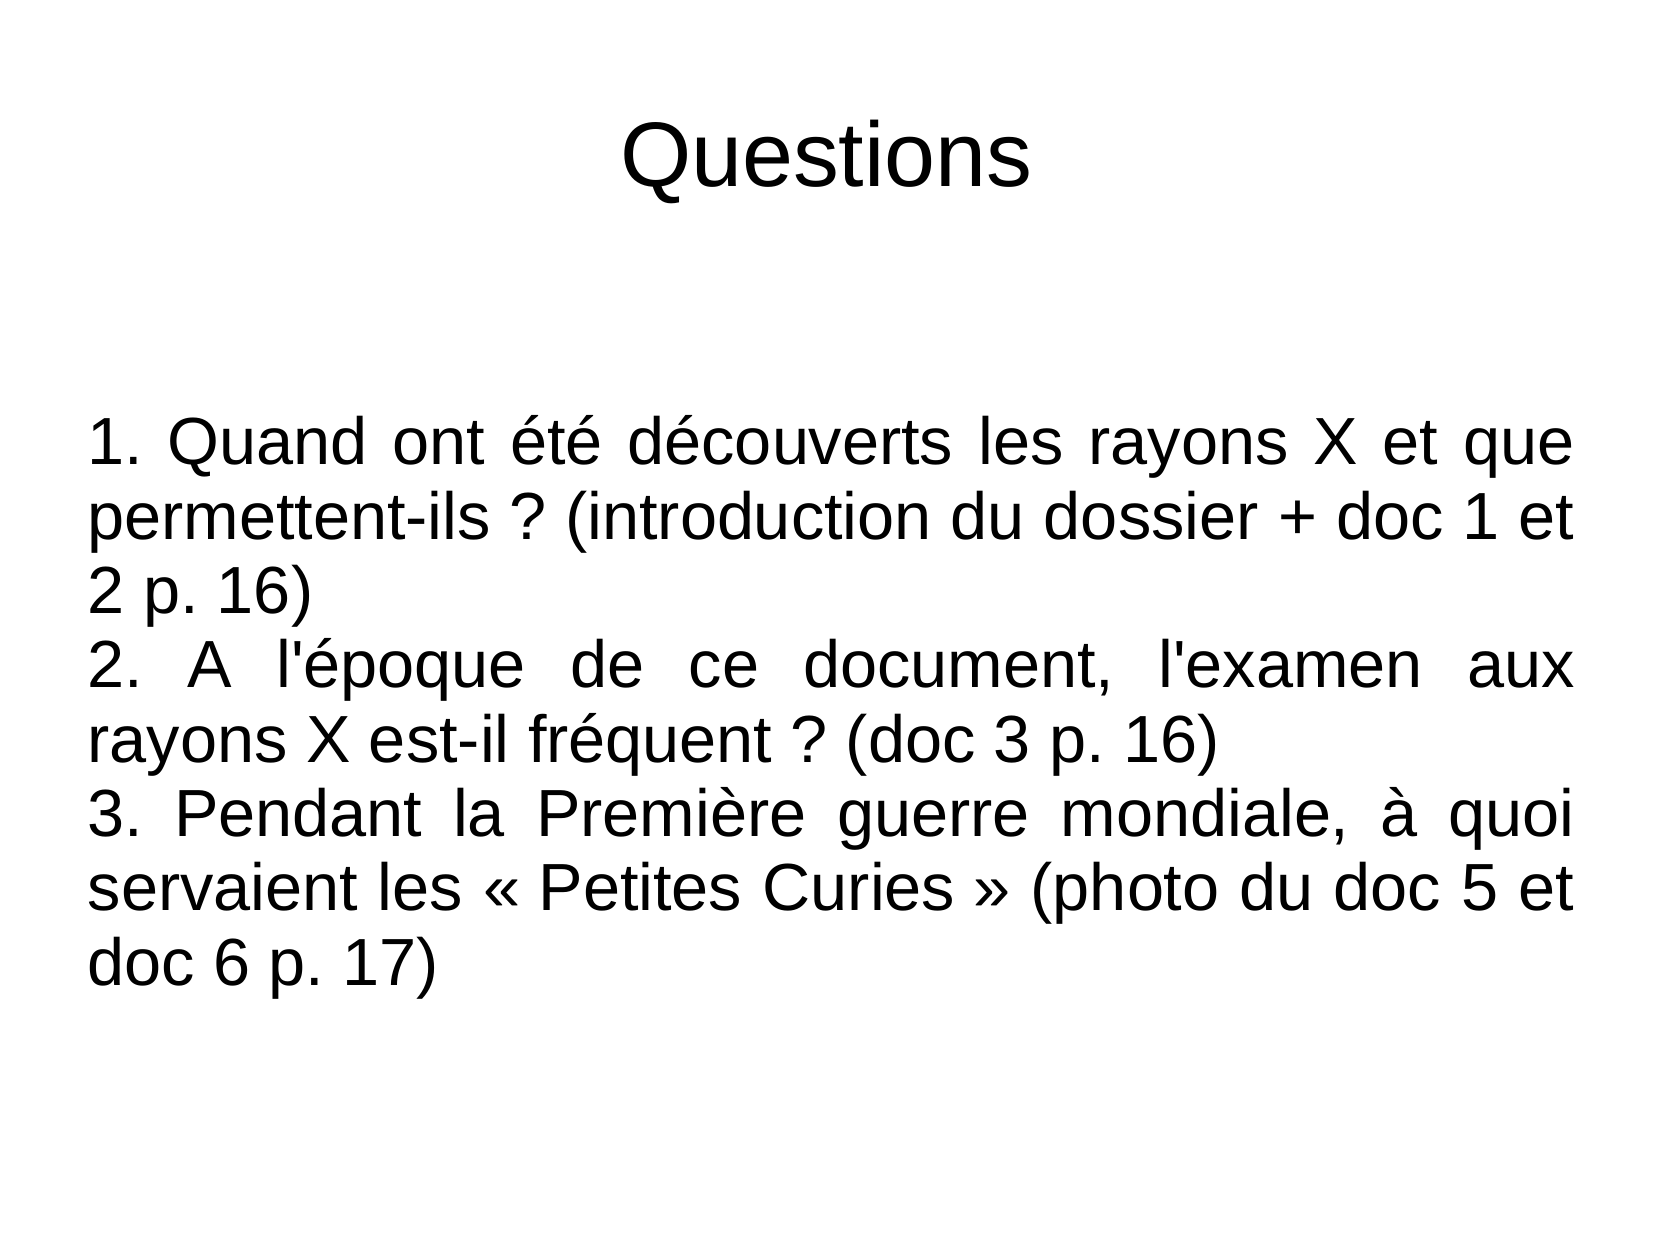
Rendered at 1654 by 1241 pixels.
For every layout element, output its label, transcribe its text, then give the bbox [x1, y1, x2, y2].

text_box 1. Quand ont été découverts les rayons X et que permettent-ils ? (introduction du dossier + doc 1 et 2 p. 16) 2. A l'époque de ce document, l'examen aux rayons X est-il fréquent ? (doc 3 p. 16) 3. Pendant la Première guerre mondiale, à quoi servaient les « Petites Curies » (photo du doc 5 et doc 6 p. 17) [87, 293, 1576, 1113]
text_box Questions [82, 49, 1571, 257]
